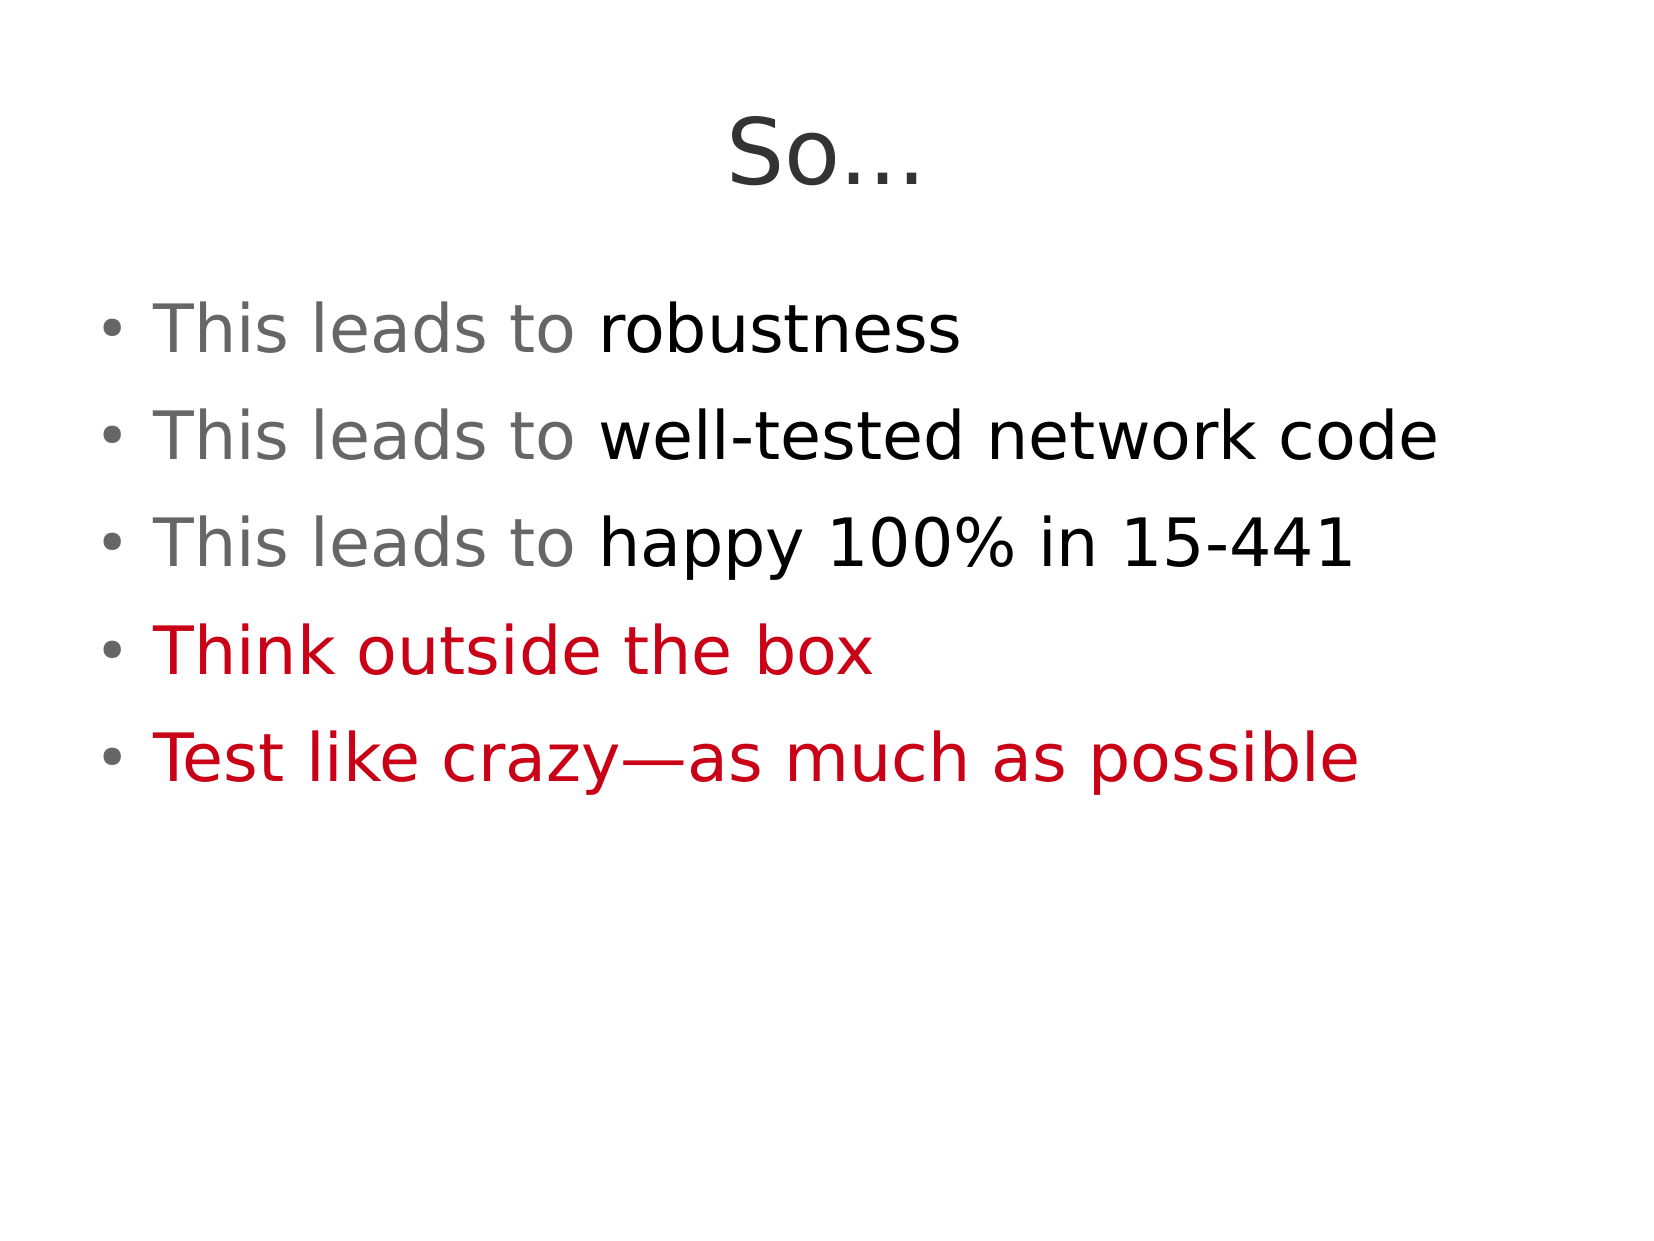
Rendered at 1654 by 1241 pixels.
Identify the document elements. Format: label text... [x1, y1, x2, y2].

list This leads to robustness This leads to well-tested network code This leads to happy 100% in 15-441 Think outside the box Test like crazy—as much as possible [82, 290, 1571, 1109]
title So... [82, 56, 1571, 250]
